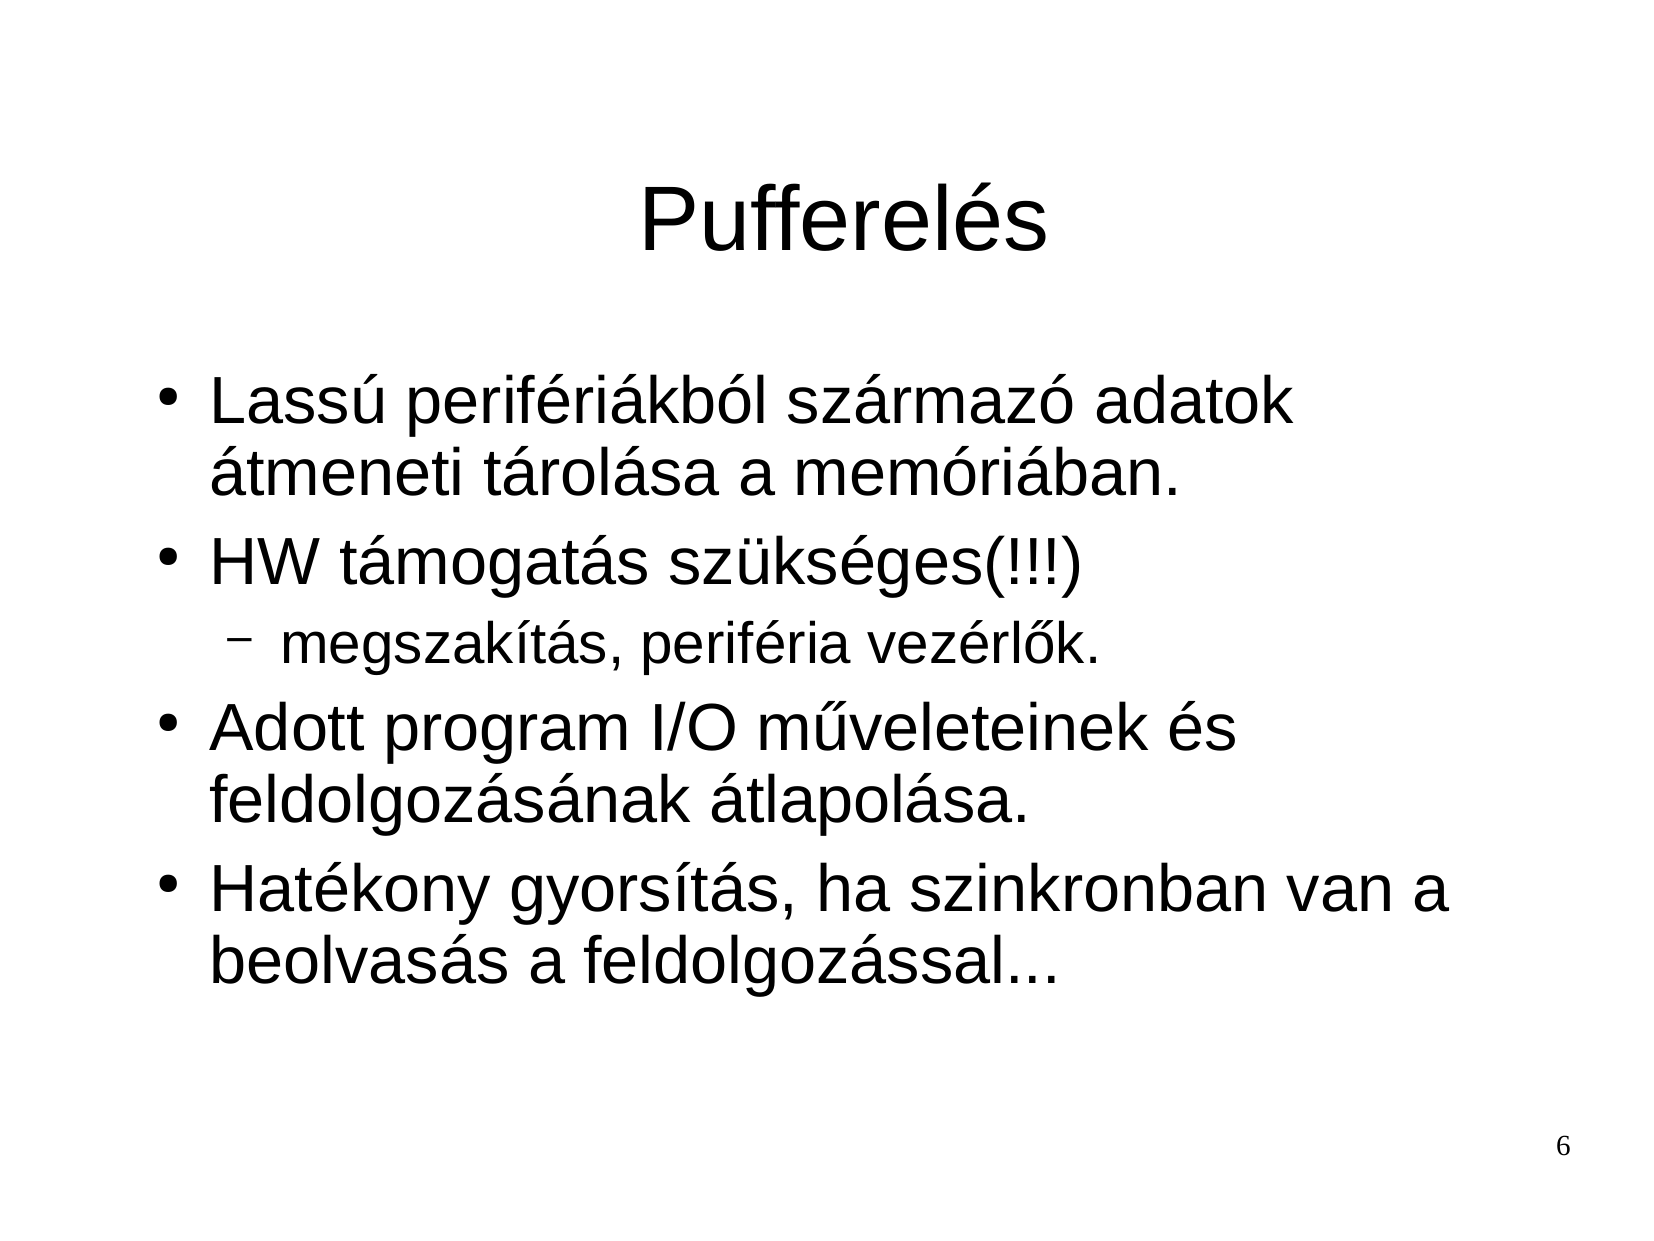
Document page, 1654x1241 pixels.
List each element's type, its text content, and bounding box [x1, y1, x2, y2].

list Lassú perifériákból származó adatok átmeneti tárolása a memóriában. HW támogatás szükséges(!!!) megszakítás, periféria vezérlők. Adott program I/O műveleteinek és feldolgozásának átlapolása. Hatékony gyorsítás, ha szinkronban van a beolvasás a feldolgozással... [124, 358, 1530, 1103]
title Pufferelés [124, 110, 1530, 317]
